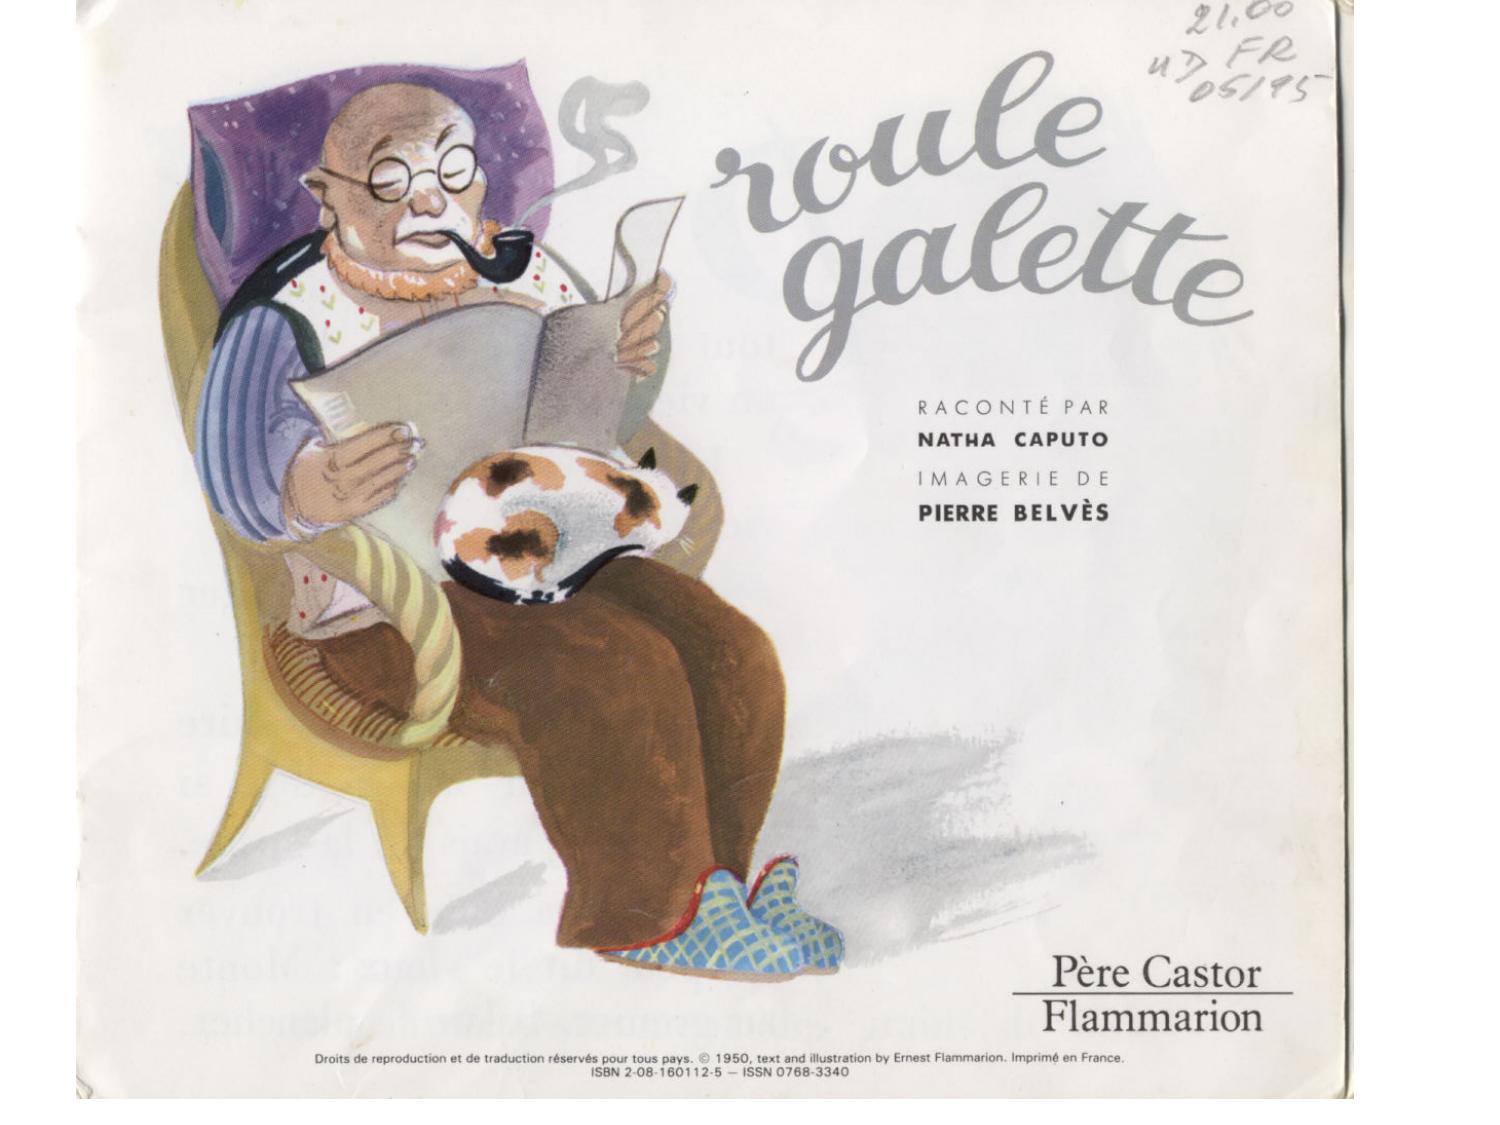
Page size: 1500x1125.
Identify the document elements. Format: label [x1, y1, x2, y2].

picture [76, 0, 1354, 1099]
